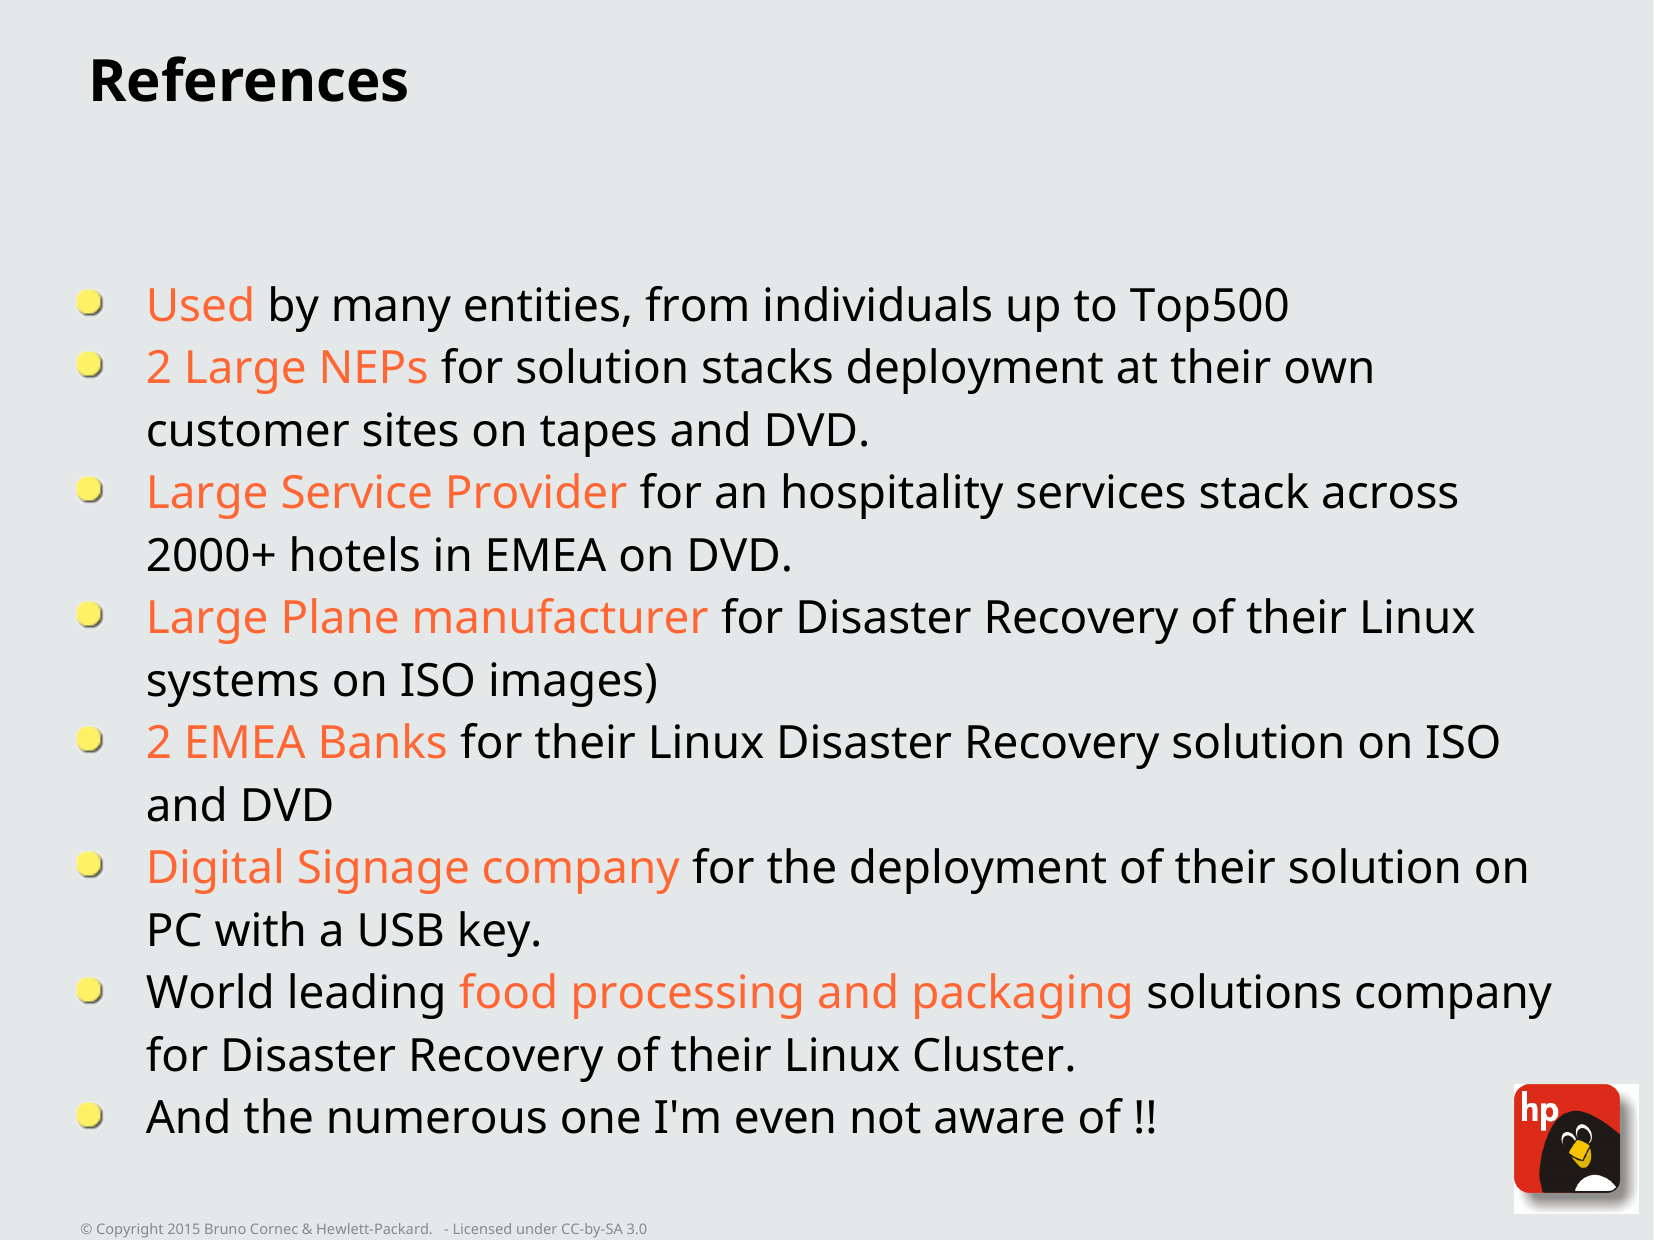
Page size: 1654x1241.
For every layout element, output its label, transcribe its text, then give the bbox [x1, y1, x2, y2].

picture [1514, 1084, 1639, 1214]
text_box Used by many entities, from individuals up to Top500 2 Large NEPs for solution stacks deployment at their own customer sites on tapes and DVD. Large Service Provider for an hospitality services stack across 2000+ hotels in EMEA on DVD. Large Plane manufacturer for Disaster Recovery of their Linux systems on ISO images) 2 EMEA Banks for their Linux Disaster Recovery solution on ISO and DVD Digital Signage company for the deployment of their solution on PC with a USB key. World leading food processing and packaging solutions company for Disaster Recovery of their Linux Cluster. And the numerous one I'm even not aware of !! [63, 271, 1563, 1158]
title References [88, 0, 1002, 162]
